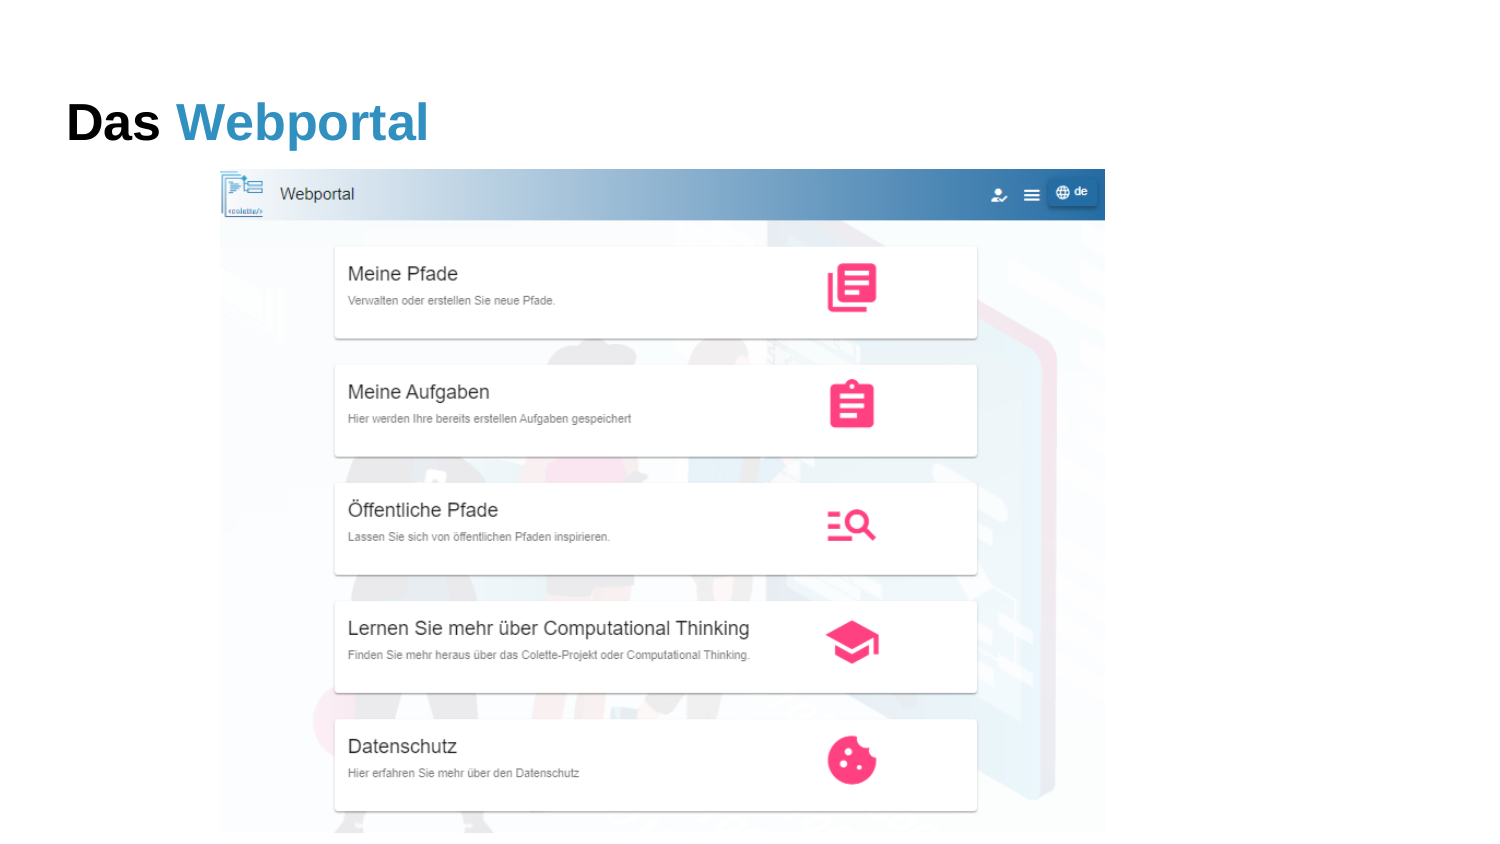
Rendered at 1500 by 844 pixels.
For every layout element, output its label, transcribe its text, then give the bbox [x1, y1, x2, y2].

picture [220, 169, 1105, 833]
title Das Webportal [51, 72, 1449, 167]
